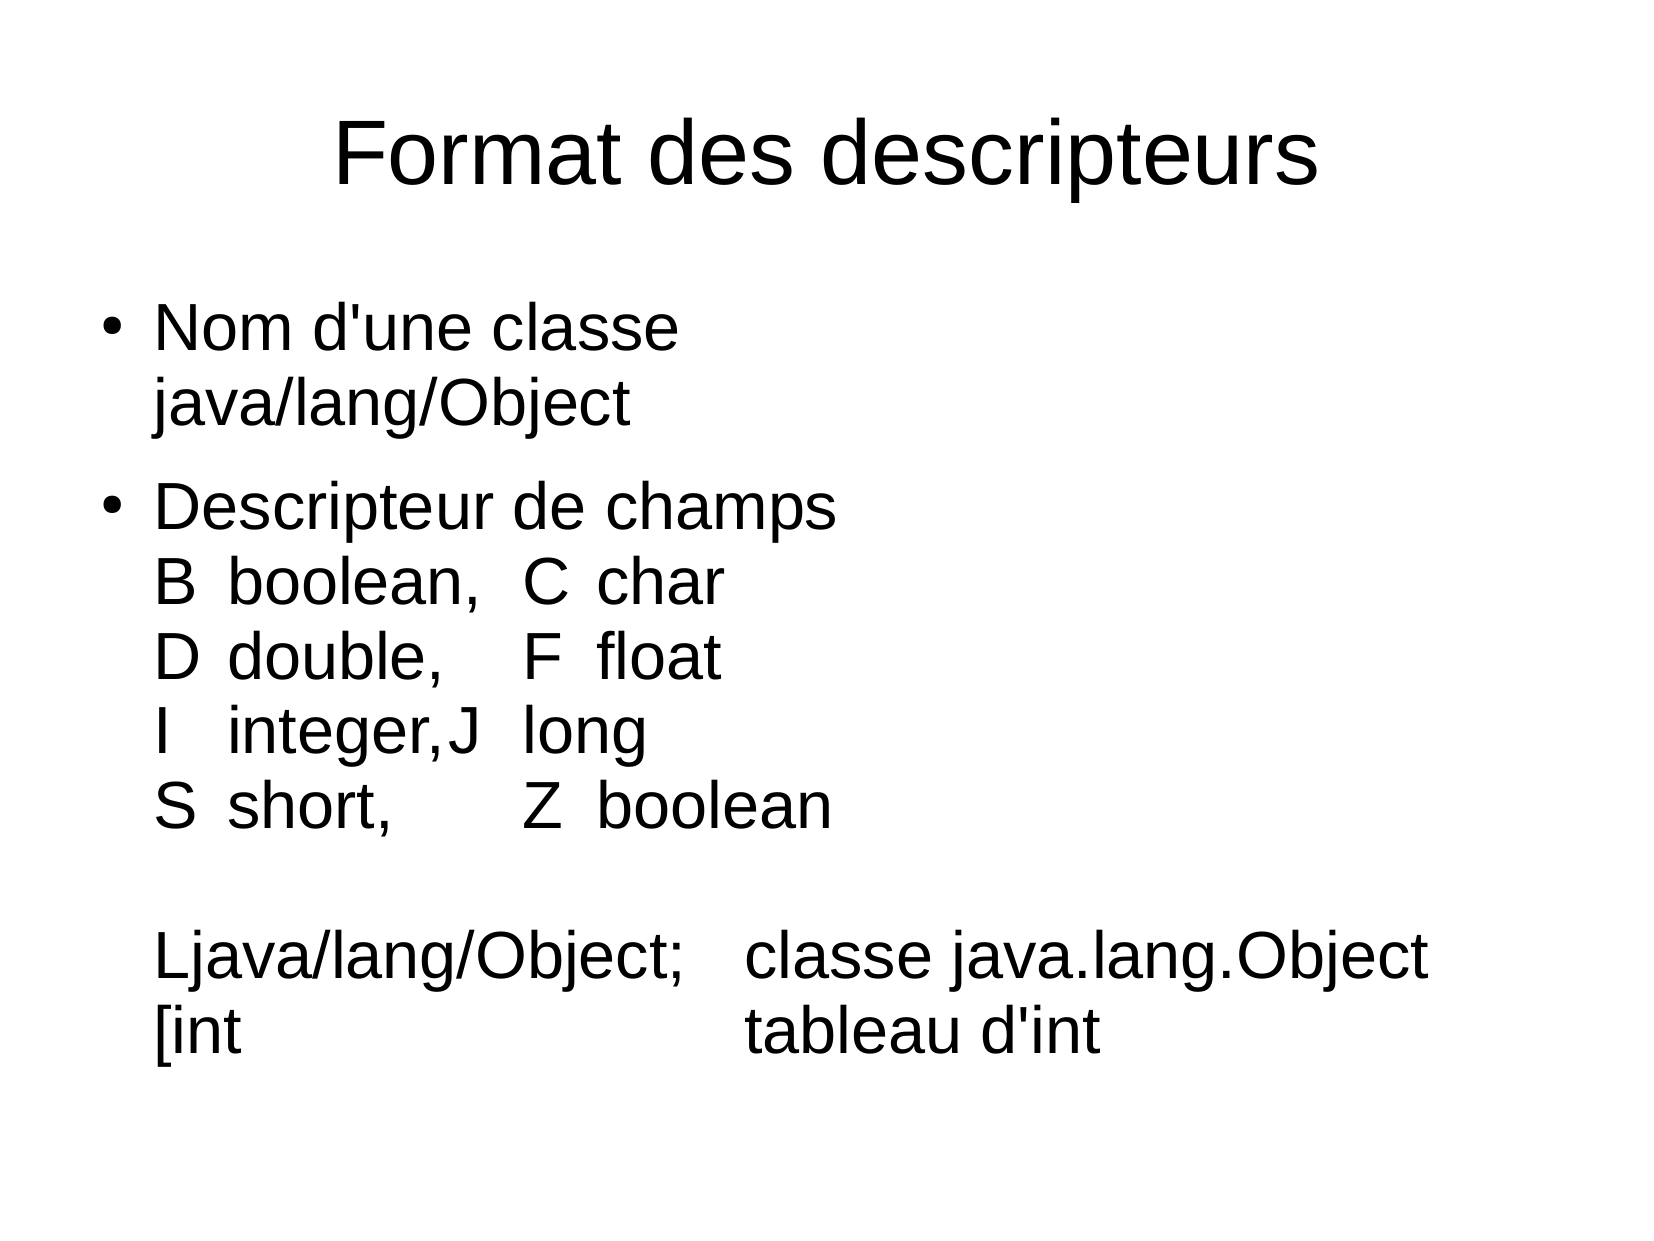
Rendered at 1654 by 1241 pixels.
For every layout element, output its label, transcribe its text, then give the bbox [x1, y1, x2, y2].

list Nom d'une classe java/lang/Object Descripteur de champs B boolean, C char D double, F float I integer, J long S short, Z boolean Ljava/lang/Object; classe java.lang.Object [int tableau d'int [82, 290, 1571, 1094]
title Format des descripteurs [82, 56, 1571, 250]
